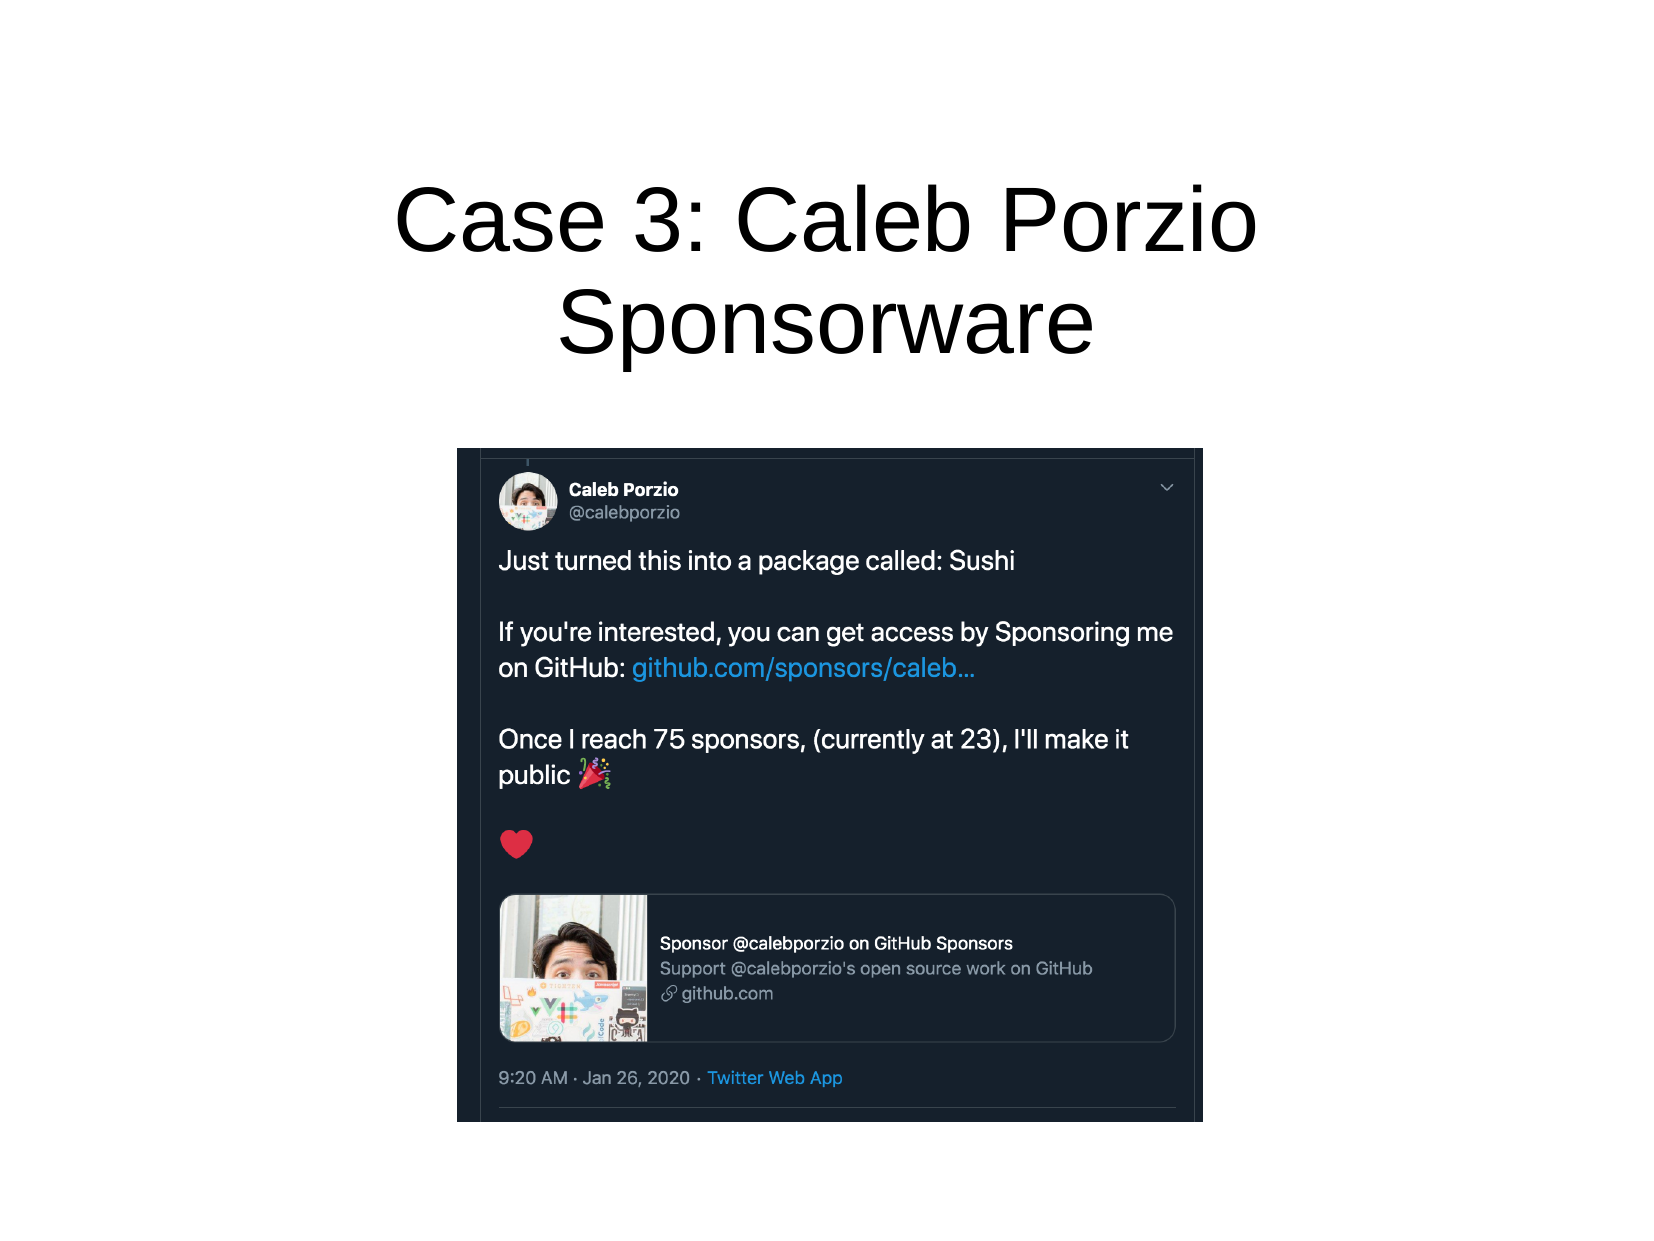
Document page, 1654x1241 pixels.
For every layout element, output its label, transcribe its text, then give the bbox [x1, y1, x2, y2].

picture [457, 448, 1203, 1123]
title Case 3: Caleb Porzio Sponsorware [82, 167, 1571, 375]
